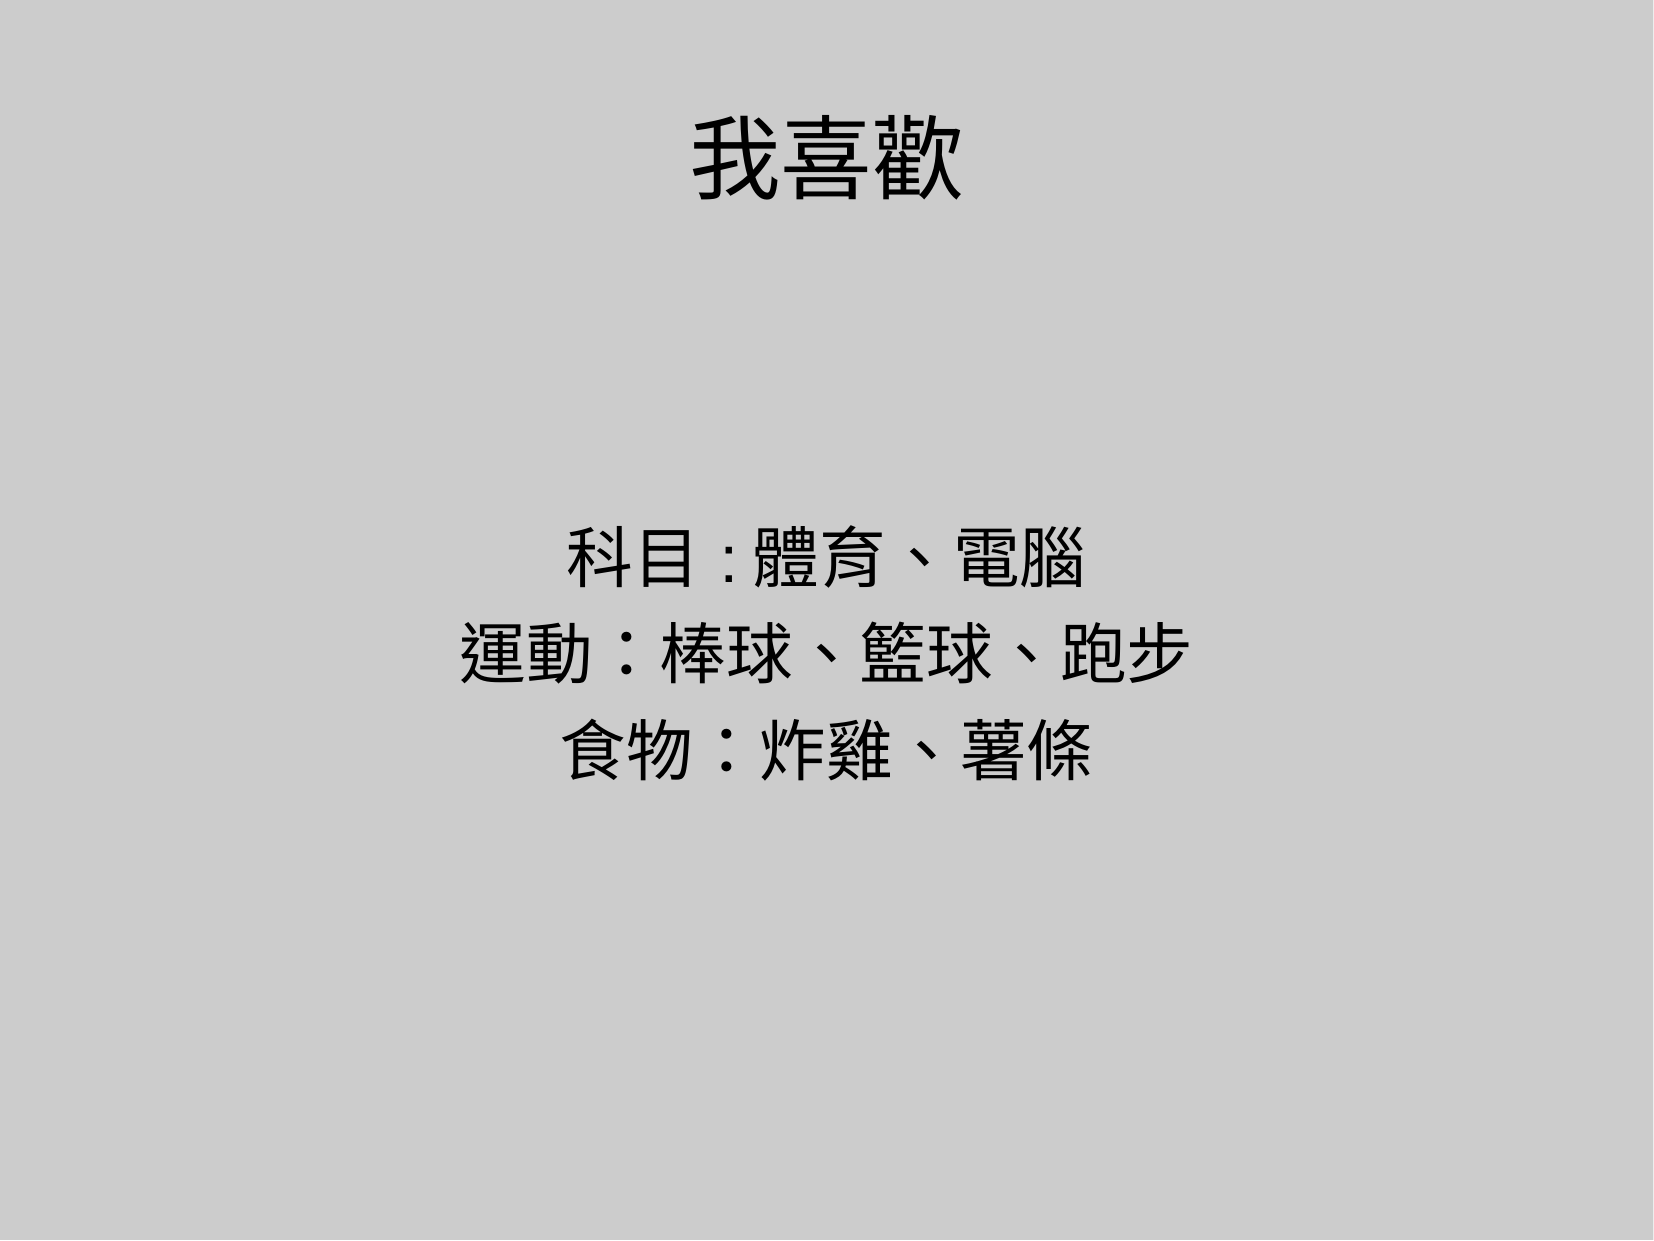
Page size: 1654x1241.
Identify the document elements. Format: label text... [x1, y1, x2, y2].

title 我喜歡 [82, 49, 1571, 257]
subtitle 科目:體育、電腦 運動：棒球、籃球、跑步 食物：炸雞、薯條 [82, 290, 1571, 1010]
